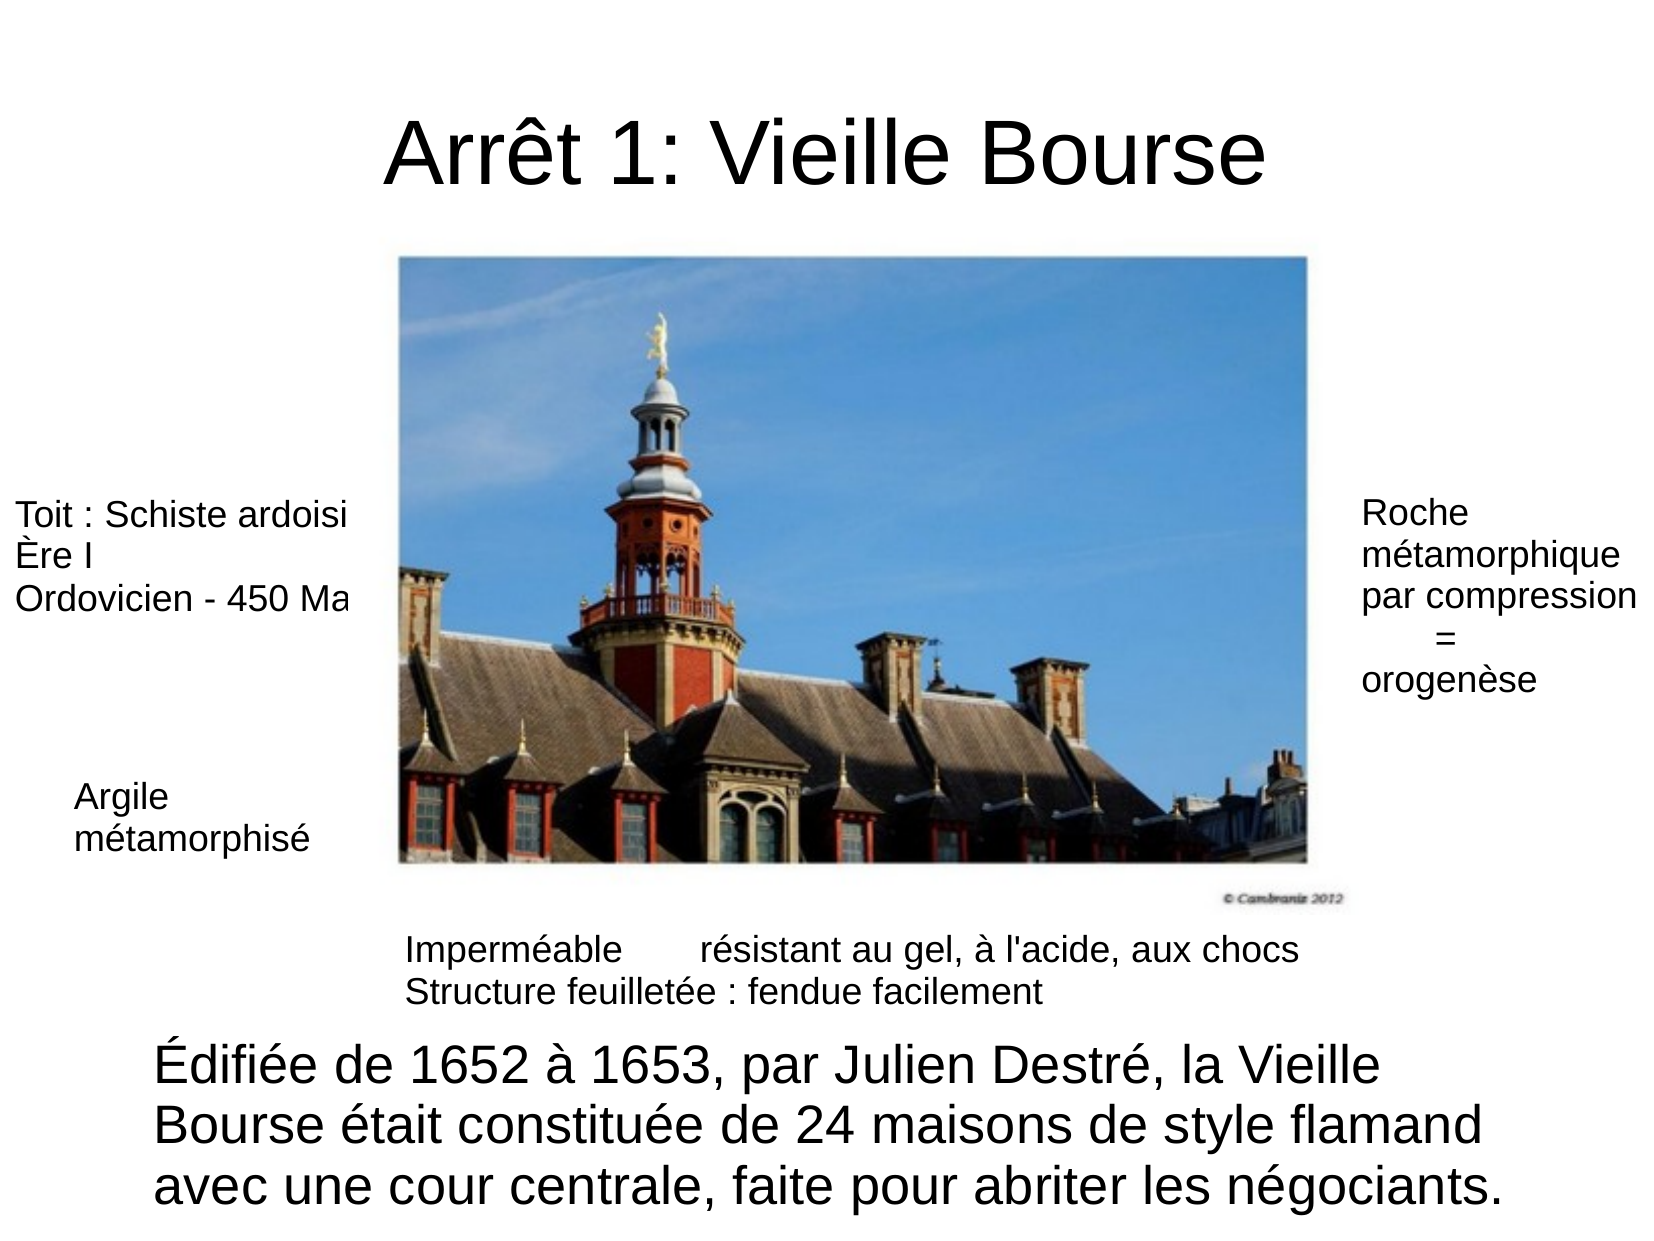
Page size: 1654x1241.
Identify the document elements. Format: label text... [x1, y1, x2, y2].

text_box Argile métamorphisé [59, 767, 343, 867]
list Édifiée de 1652 à 1653, par Julien Destré, la Vieille Bourse était constituée de 24 maisons de style flamand avec une cour centrale, faite pour abriter les négociants. [82, 1034, 1571, 1217]
text_box Roche métamorphique par compression = orogenèse [1359, 483, 1654, 709]
title Arrêt 1: Vieille Bourse [82, 49, 1571, 257]
text_box Toit : Schiste ardoisier Ère I Ordovicien - 450 Ma [0, 485, 348, 627]
text_box Imperméable résistant au gel, à l'acide, aux chocs Structure feuilletée : fendue facilement [389, 921, 1371, 1021]
picture [348, 206, 1359, 915]
